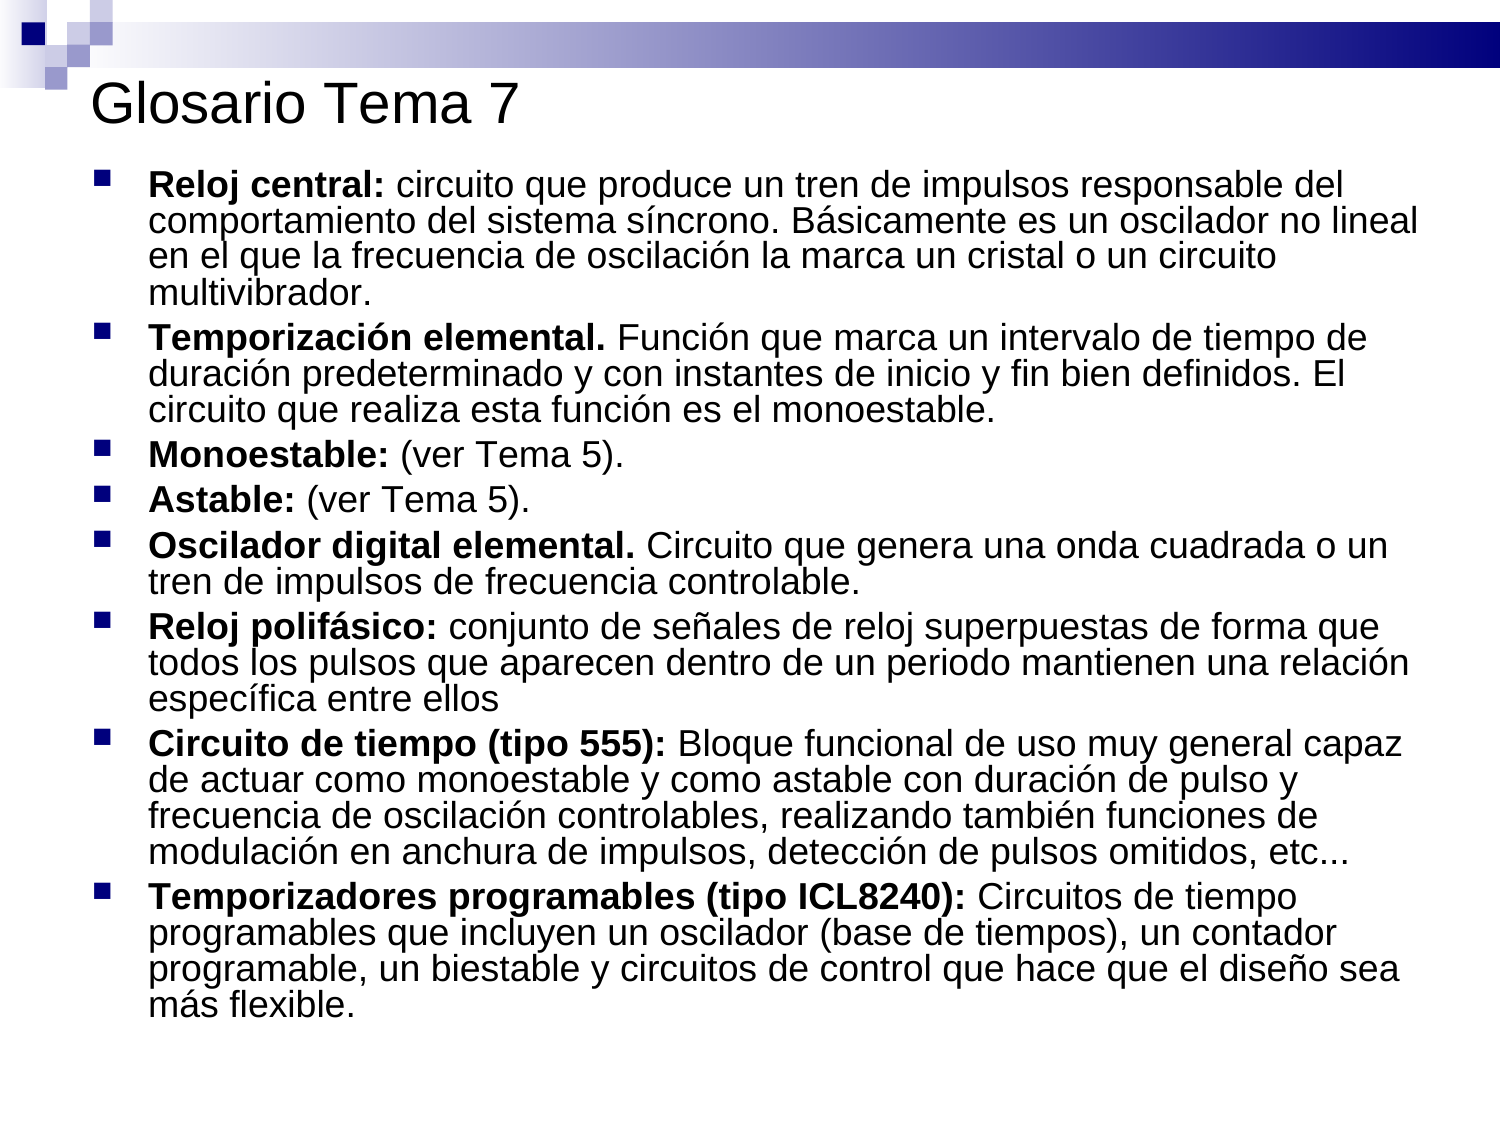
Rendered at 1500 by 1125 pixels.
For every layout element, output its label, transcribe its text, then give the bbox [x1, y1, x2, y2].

list Reloj central: circuito que produce un tren de impulsos responsable del comportamiento del sistema síncrono. Básicamente es un oscilador no lineal en el que la frecuencia de oscilación la marca un cristal o un circuito multivibrador. Temporización elemental. Función que marca un intervalo de tiempo de duración predeterminado y con instantes de inicio y fin bien definidos. El circuito que realiza esta función es el monoestable. Monoestable: (ver Tema 5). Astable: (ver Tema 5). Oscilador digital elemental. Circuito que genera una onda cuadrada o un tren de impulsos de frecuencia controlable. Reloj polifásico: conjunto de señales de reloj superpuestas de forma que todos los pulsos que aparecen dentro de un periodo mantienen una relación específica entre ellos Circuito de tiempo (tipo 555): Bloque funcional de uso muy general capaz de actuar como monoestable y como astable con duración de pulso y frecuencia de oscilación controlables, realizando también funciones de modulación en anchura de impulsos, detección de pulsos omitidos, etc... Temporizadores programables (tipo ICL8240): Circuitos de tiempo programables que incluyen un oscilador (base de tiempos), un contador programable, un biestable y circuitos de control que hace que el diseño sea más flexible. [76, 160, 1459, 1071]
title Glosario Tema 7 [75, 57, 1426, 143]
